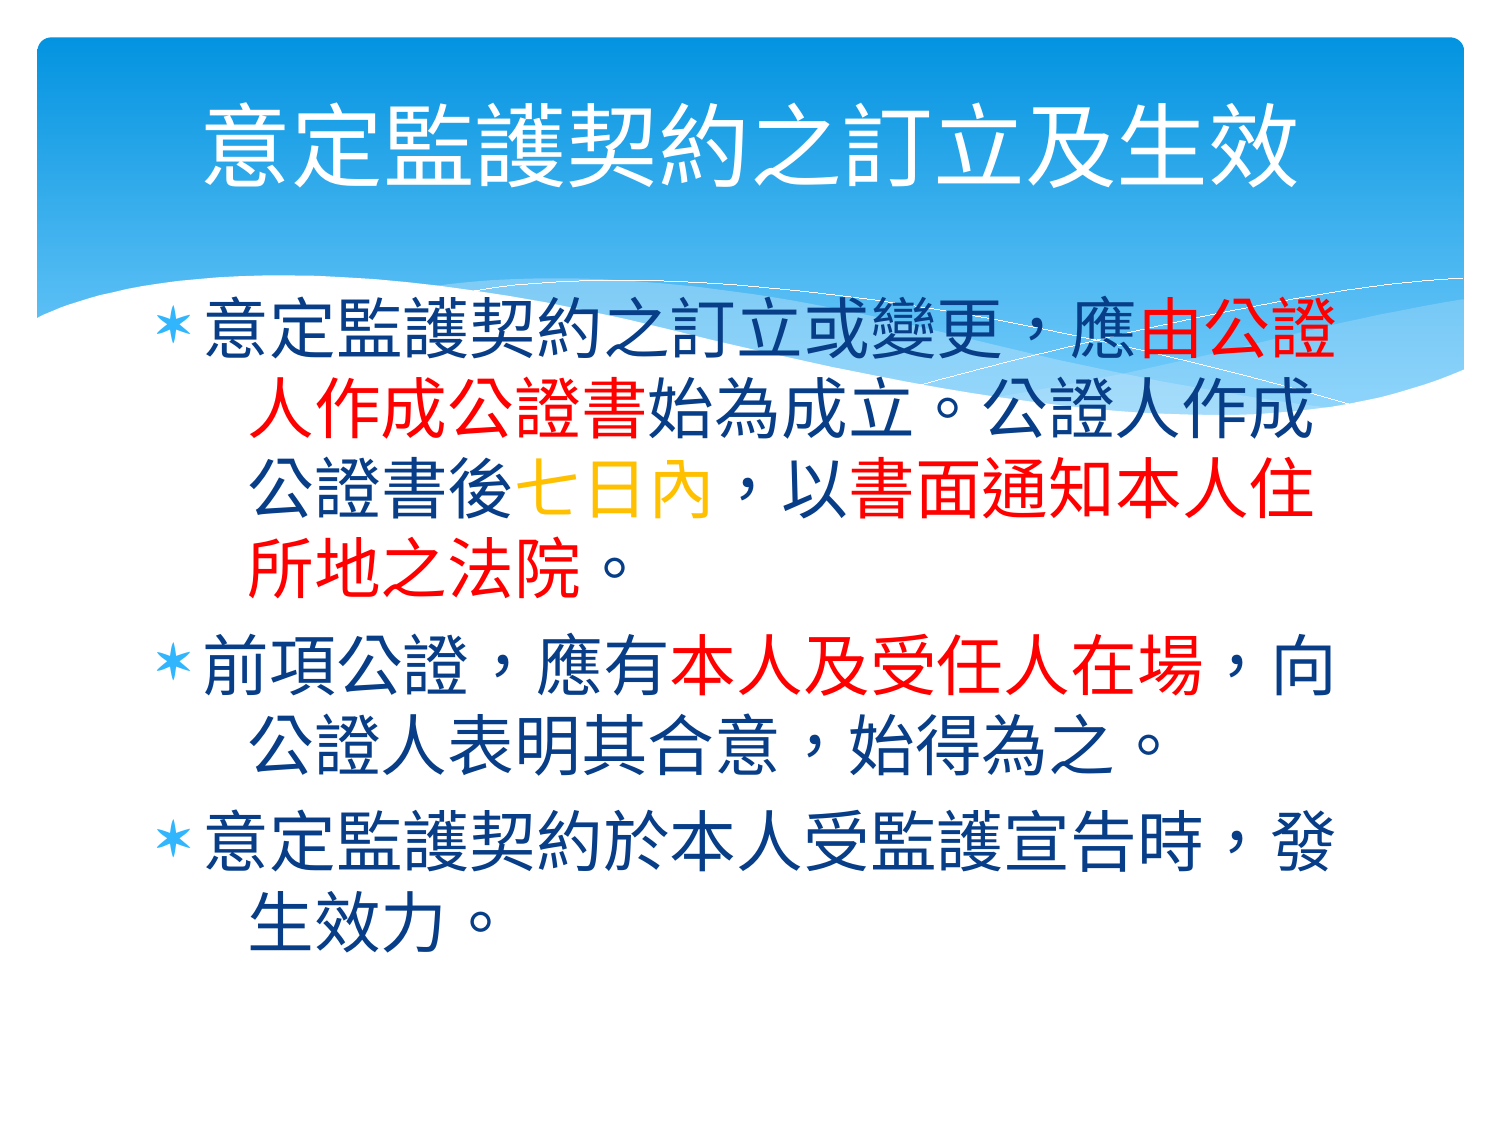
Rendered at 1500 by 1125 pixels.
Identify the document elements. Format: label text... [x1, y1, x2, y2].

list 意定監護契約之訂立或變更，應由公證人作成公證書始為成立。公證人作成公證書後七日內，以書面通知本人住所地之法院。 前項公證，應有本人及受任人在場，向公證人表明其合意，始得為之。 意定監護契約於本人受監護宣告時，發生效力。 [142, 278, 1359, 1005]
title 意定監護契約之訂立及生效 [75, 55, 1426, 232]
